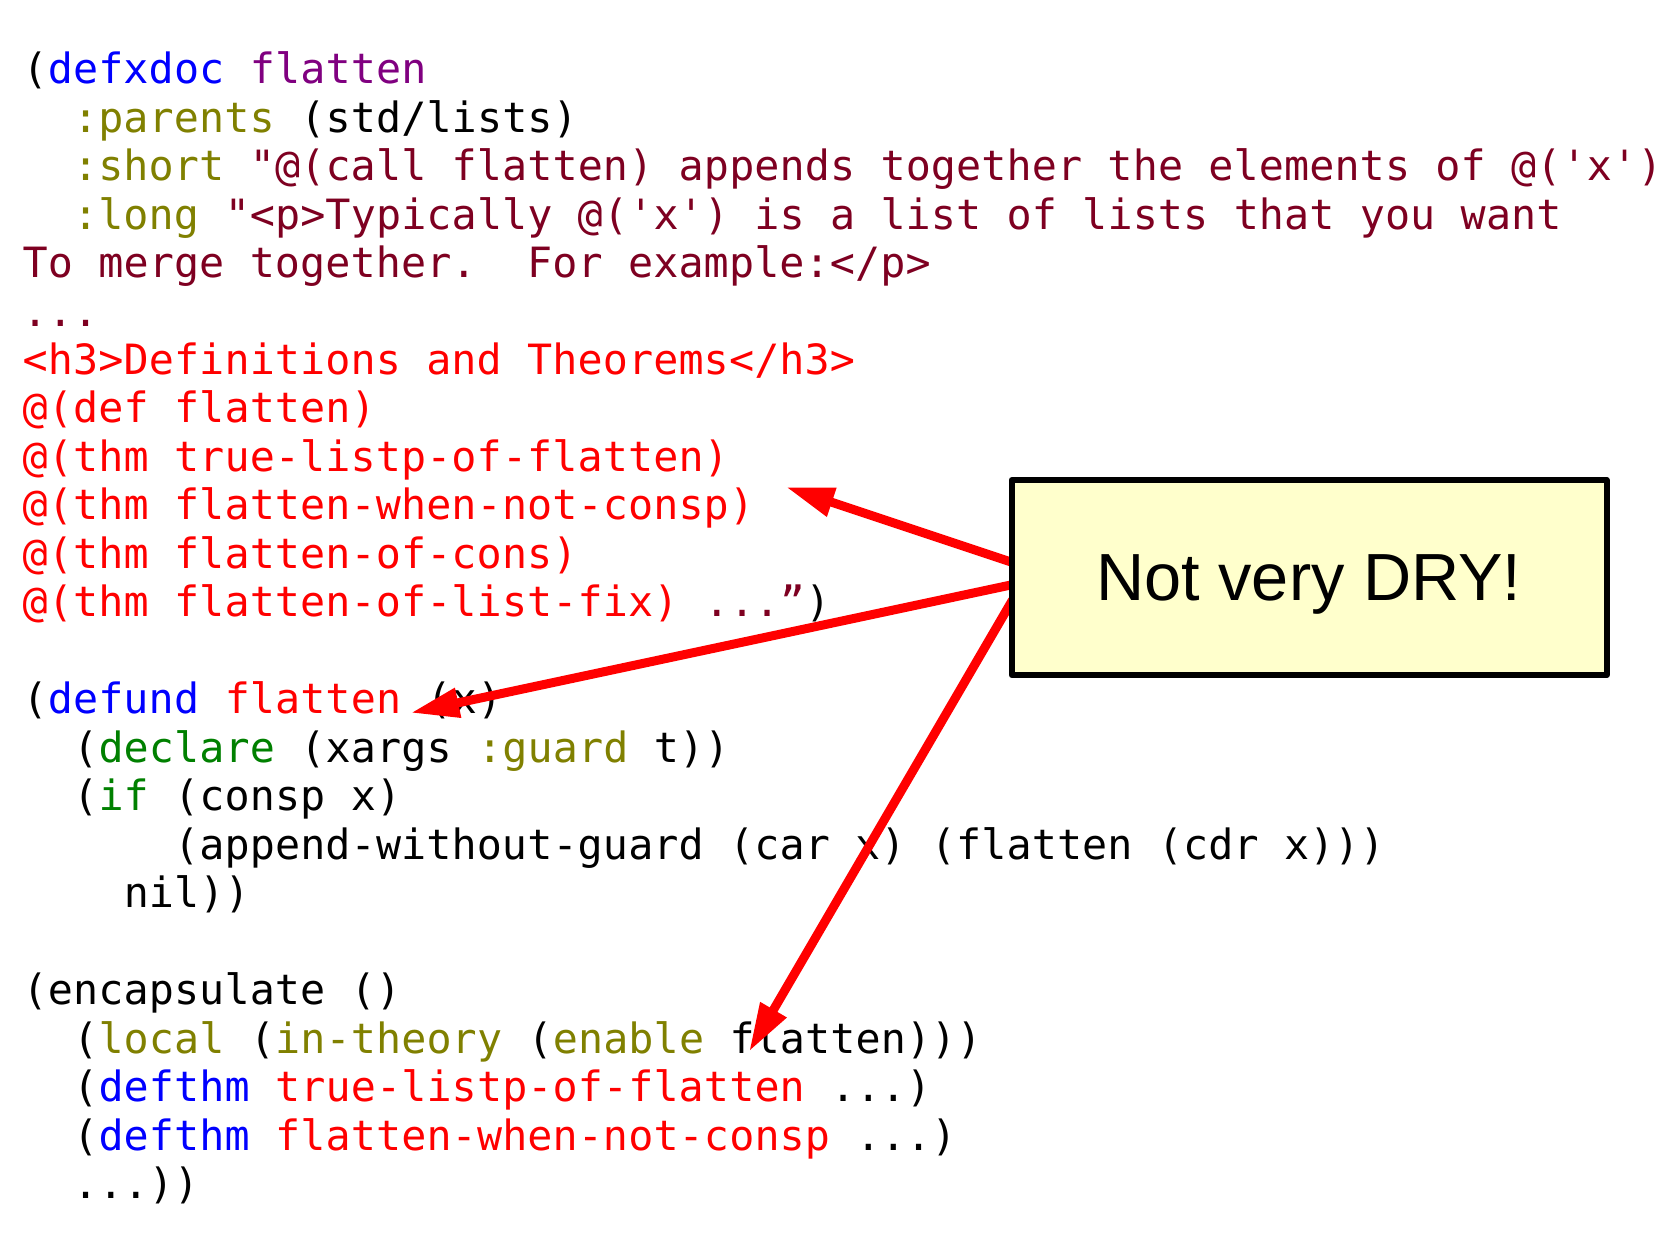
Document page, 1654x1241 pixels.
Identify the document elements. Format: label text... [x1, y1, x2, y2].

text_box (defxdoc flatten :parents (std/lists) :short "@(call flatten) appends together the elements of @('x').” :long "<p>Typically @('x') is a list of lists that you want To merge together. For example:</p> ... <h3>Definitions and Theorems</h3> @(def flatten) @(thm true-listp-of-flatten) @(thm flatten-when-not-consp) @(thm flatten-of-cons) @(thm flatten-of-list-fix) ...”) (defund flatten (x) (declare (xargs :guard t)) (if (consp x) (append-without-guard (car x) (flatten (cdr x))) nil)) (encapsulate () (local (in-theory (enable flatten))) (defthm true-listp-of-flatten ...) (defthm flatten-when-not-consp ...) ...)) [7, 37, 1579, 1229]
text_box Not very DRY! [1011, 480, 1607, 676]
